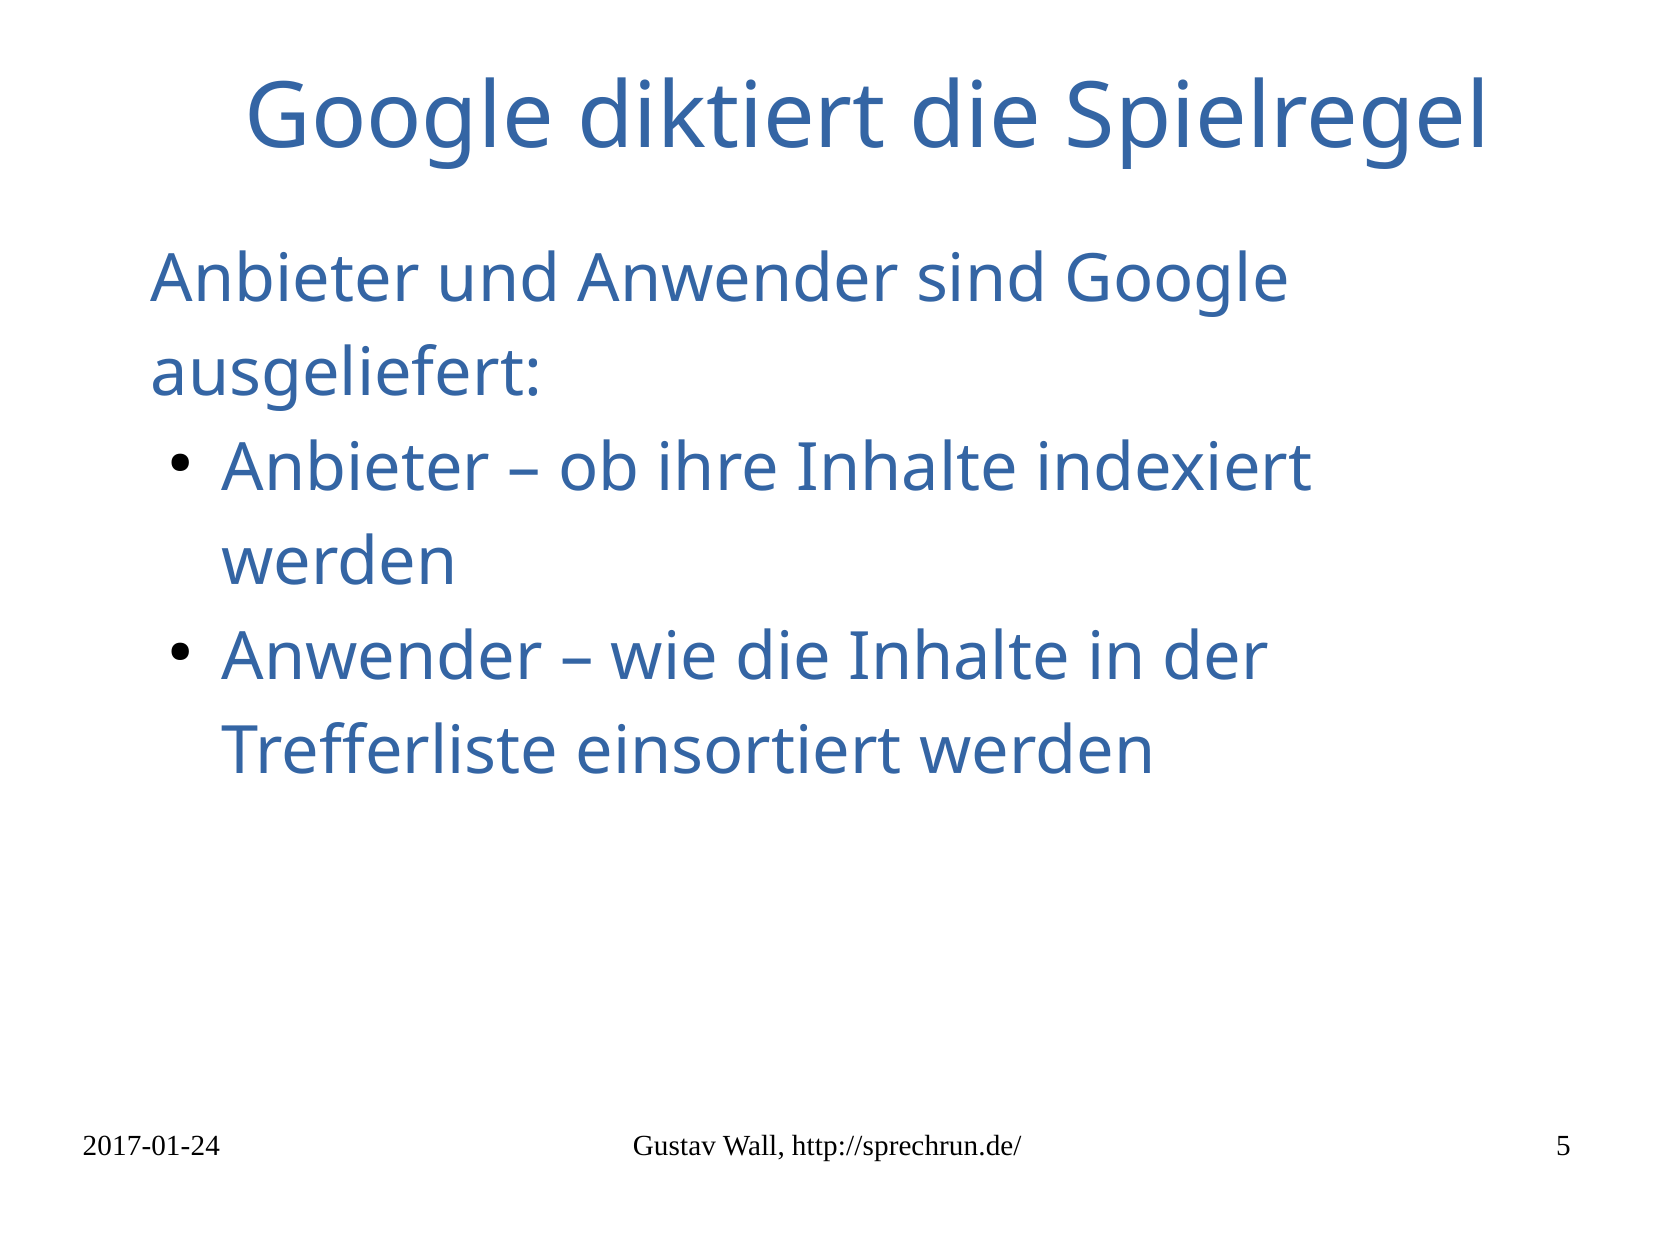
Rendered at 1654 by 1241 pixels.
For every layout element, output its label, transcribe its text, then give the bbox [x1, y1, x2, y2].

list Anbieter und Anwender sind Google ausgeliefert: Anbieter – ob ihre Inhalte indexiert werden Anwender – wie die Inhalte in der Trefferliste einsortiert werden [150, 226, 1565, 794]
title Google diktiert die Spielregel [82, 4, 1654, 219]
